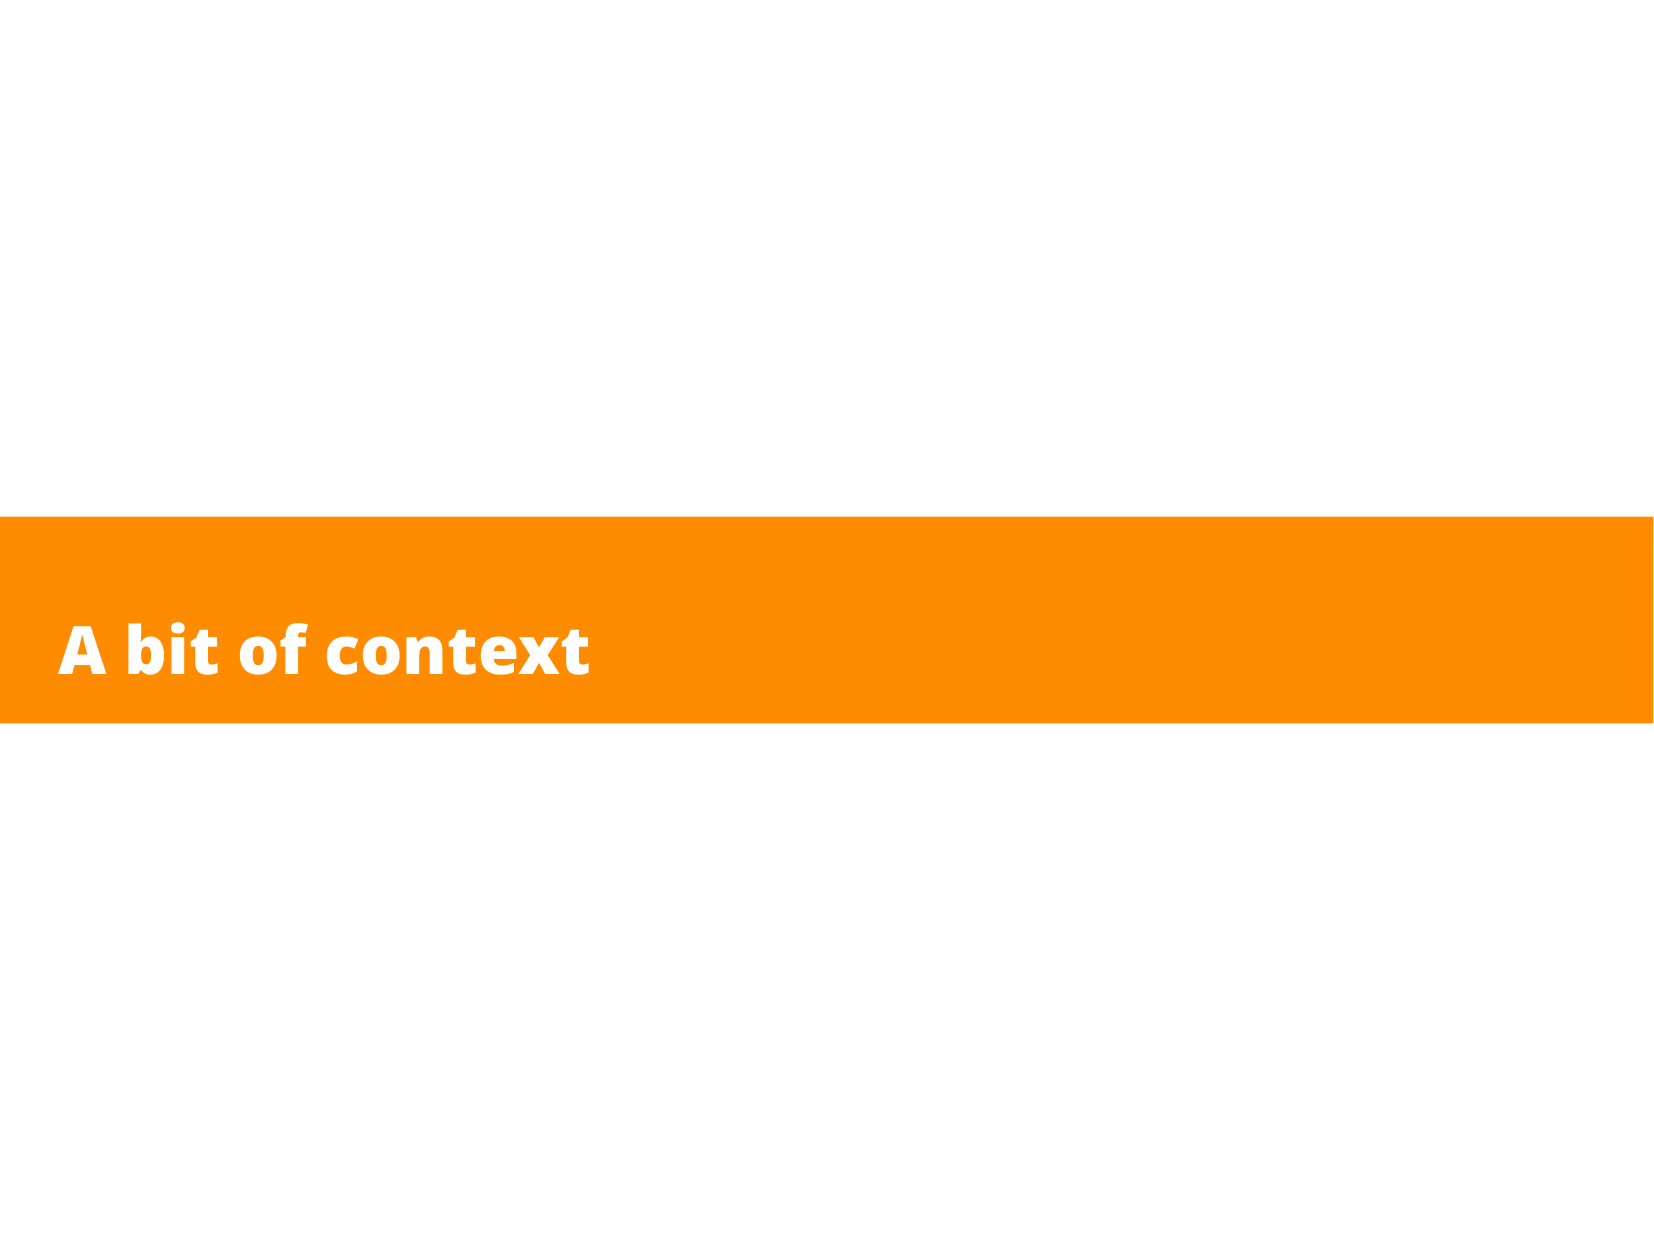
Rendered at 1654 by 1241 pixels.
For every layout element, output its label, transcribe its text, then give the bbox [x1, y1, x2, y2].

title A bit of context [59, 546, 1595, 694]
